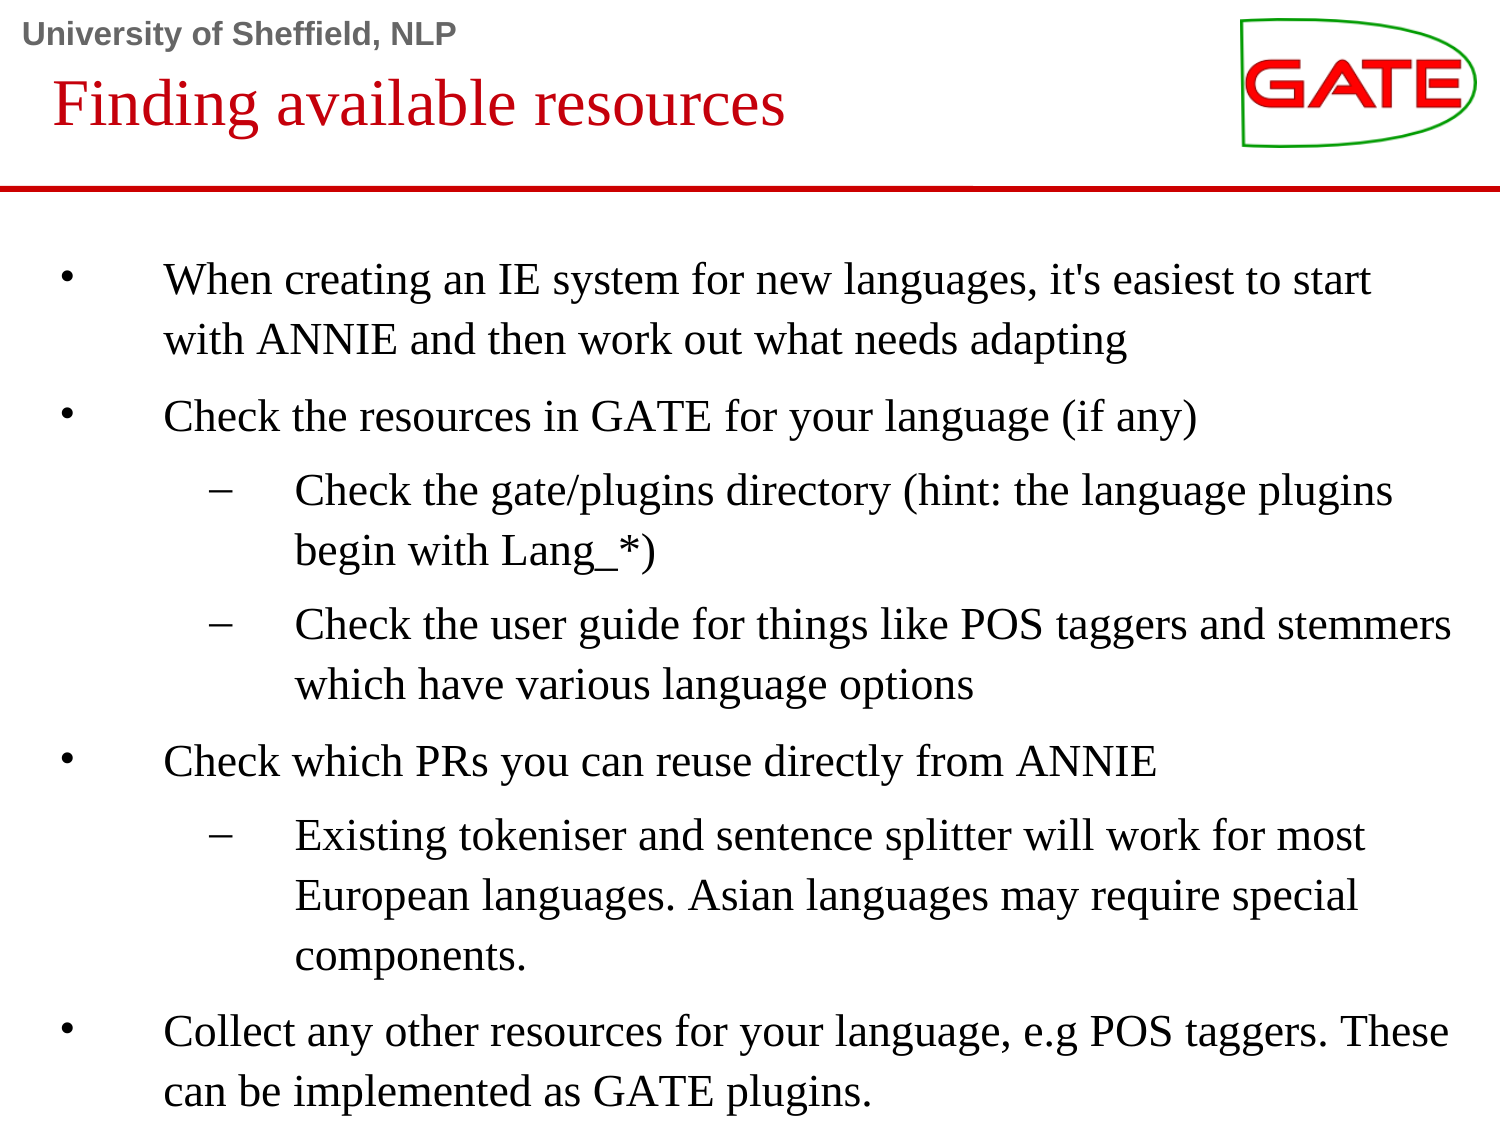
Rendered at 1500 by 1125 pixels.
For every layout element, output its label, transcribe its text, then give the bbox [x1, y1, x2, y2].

title Finding available resources [37, 0, 1381, 197]
picture [1381, 18, 1477, 148]
list When creating an IE system for new languages, it's easiest to start with ANNIE and then work out what needs adapting Check the resources in GATE for your language (if any) Check the gate/plugins directory (hint: the language plugins begin with Lang_*) Check the user guide for things like POS taggers and stemmers which have various language options Check which PRs you can reuse directly from ANNIE Existing tokeniser and sentence splitter will work for most European languages. Asian languages may require special components. Collect any other resources for your language, e.g POS taggers. These can be implemented as GATE plugins. [44, 236, 1477, 1125]
